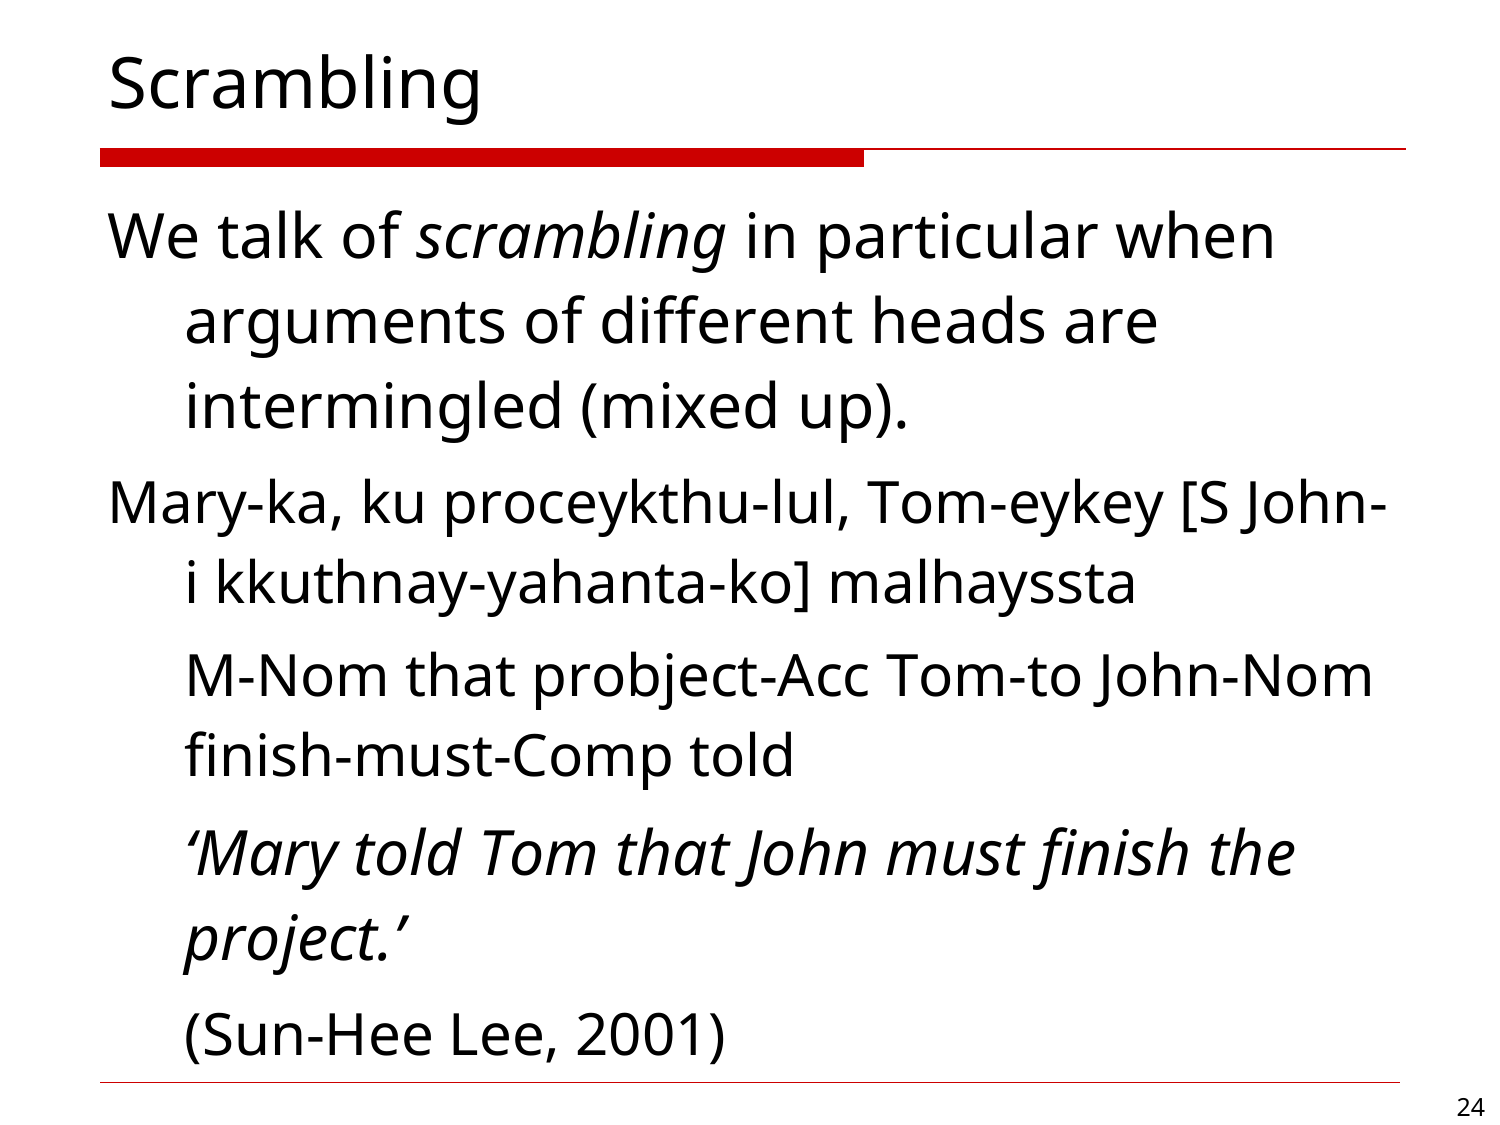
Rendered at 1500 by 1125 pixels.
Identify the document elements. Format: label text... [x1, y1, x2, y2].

title Scrambling [94, 36, 1407, 138]
list We talk of scrambling in particular when arguments of different heads are intermingled (mixed up). Mary-ka, ku proceykthu-lul, Tom-eykey [S John-i kkuthnay-yahanta-ko] malhayssta M-Nom that probject-Acc Tom-to John-Nom finish-must-Comp told ‘Mary told Tom that John must finish the project.’ (Sun-Hee Lee, 2001) [92, 184, 1406, 1080]
